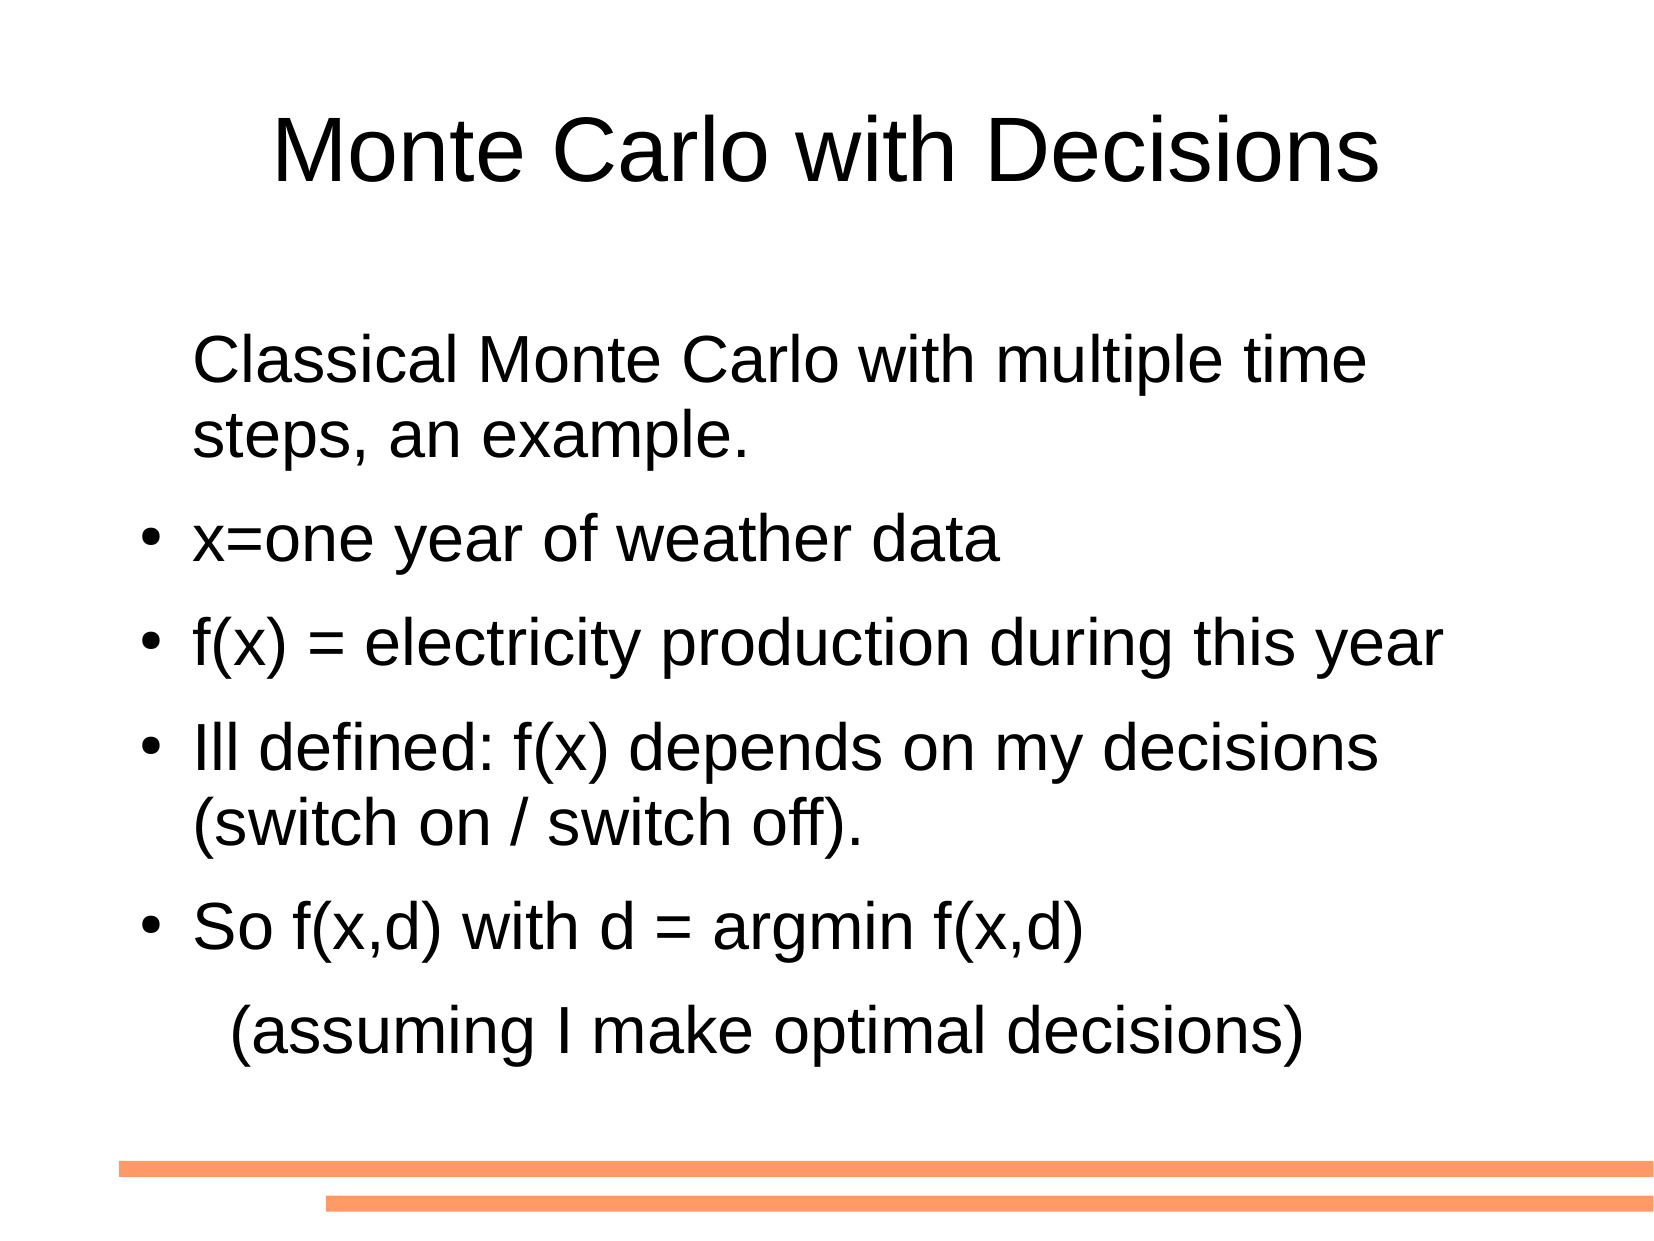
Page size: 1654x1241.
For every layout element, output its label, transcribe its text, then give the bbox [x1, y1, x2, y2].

list Classical Monte Carlo with multiple time steps, an example. x=one year of weather data f(x) = electricity production during this year Ill defined: f(x) depends on my decisions (switch on / switch off). So f(x,d) with d = argmin f(x,d) (assuming I make optimal decisions) [121, 322, 1561, 1141]
title Monte Carlo with Decisions [121, 46, 1534, 254]
